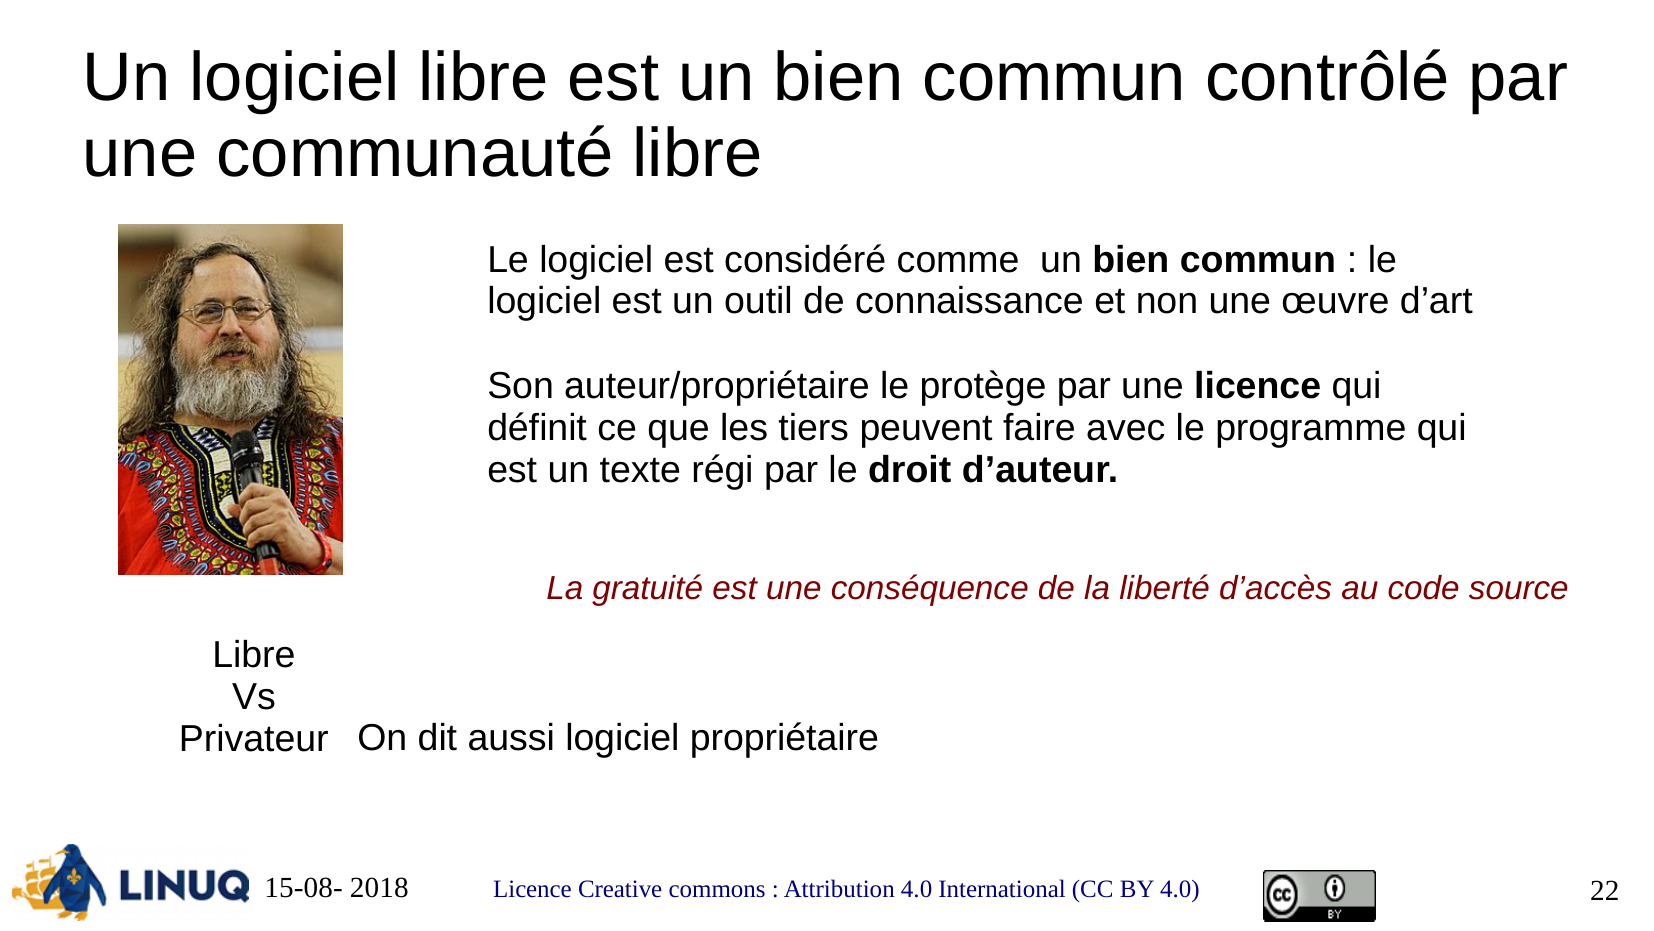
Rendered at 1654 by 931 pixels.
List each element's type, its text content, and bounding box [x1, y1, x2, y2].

text_box On dit aussi logiciel propriétaire [342, 708, 1087, 808]
text_box Le logiciel est considéré comme un bien commun : le logiciel est un outil de connaissance et non une œuvre d’art Son auteur/propriétaire le protège par une licence qui définit ce que les tiers peuvent faire avec le programme qui est un texte régi par le droit d’auteur. [472, 230, 1501, 579]
title Un logiciel libre est un bien commun contrôlé par une communauté libre [82, 37, 1571, 193]
picture [118, 224, 343, 575]
text_box Libre Vs Privateur [118, 625, 390, 792]
picture [11, 844, 249, 921]
picture [1263, 870, 1376, 922]
text_box La gratuité est une conséquence de la liberté d’accès au code source [531, 562, 1586, 615]
